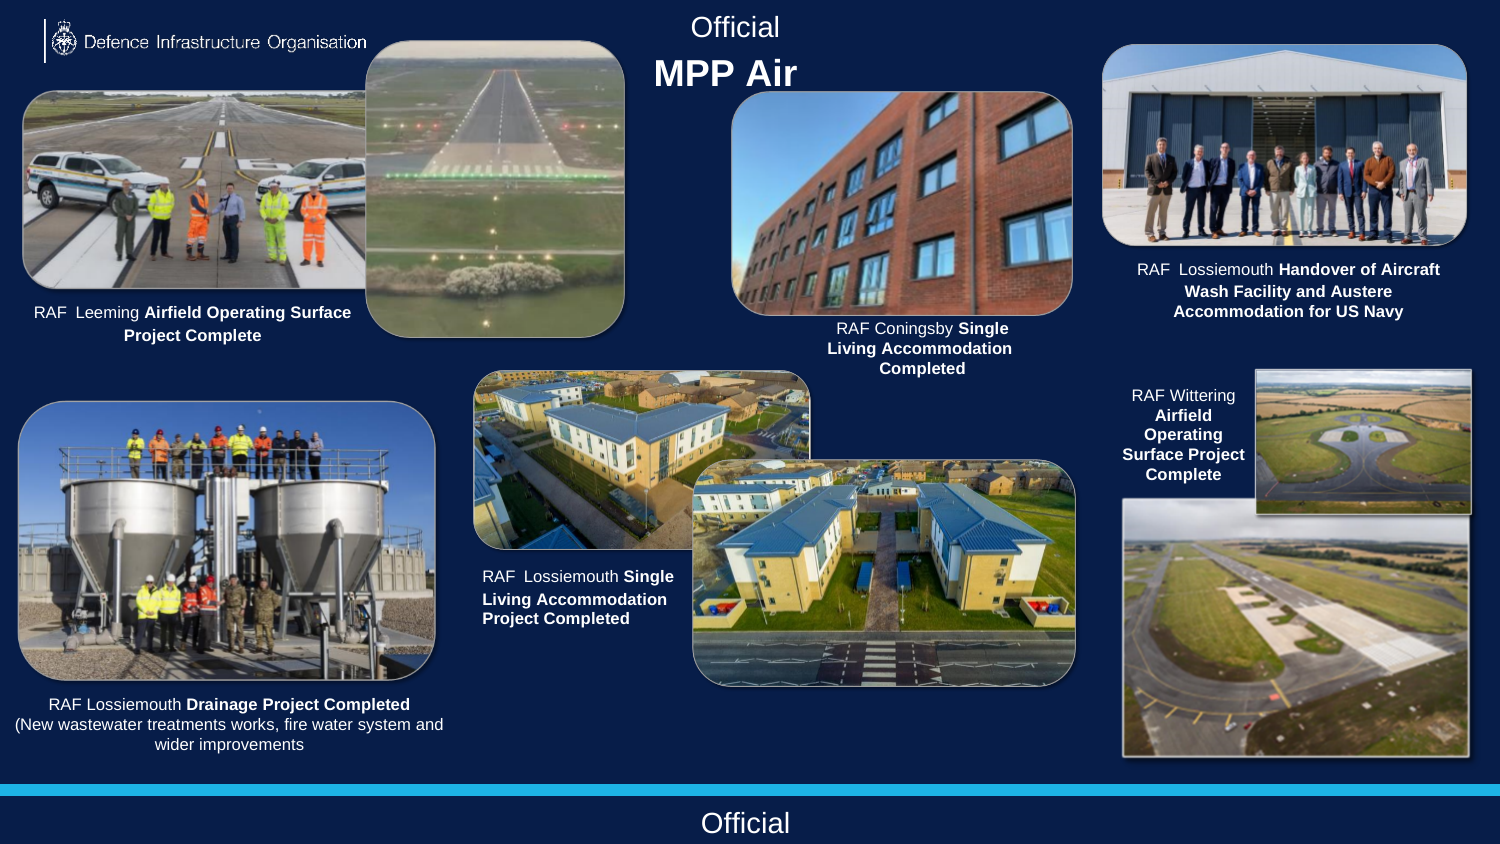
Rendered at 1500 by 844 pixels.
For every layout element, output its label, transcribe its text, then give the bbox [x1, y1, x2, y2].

picture [15, 398, 444, 689]
picture [731, 91, 1073, 316]
text_box RAF Wittering Airfield Operating Surface Project Complete [1105, 378, 1251, 492]
text_box RAF Lossiemouth Single Living Accommodation Project Completed [471, 547, 698, 635]
picture [1100, 42, 1473, 252]
text_box RAF Lossiemouth Drainage Project Completed (New wastewater treatments works, fire water system and wider improvements [0, 688, 460, 761]
picture [19, 38, 632, 345]
text_box RAF Coningsby Single Living Accommodation Completed [813, 316, 1032, 385]
text_box Official [650, 798, 850, 844]
text_box Official [639, 2, 840, 49]
text_box RAF Leeming Airfield Operating Surface Project Complete [19, 284, 366, 352]
text_box RAF Lossiemouth Handover of Aircraft Wash Facility and Austere Accommodation for US Navy [1115, 240, 1462, 328]
picture [1116, 365, 1489, 778]
picture [471, 368, 1083, 694]
text_box MPP Air [632, 53, 833, 96]
